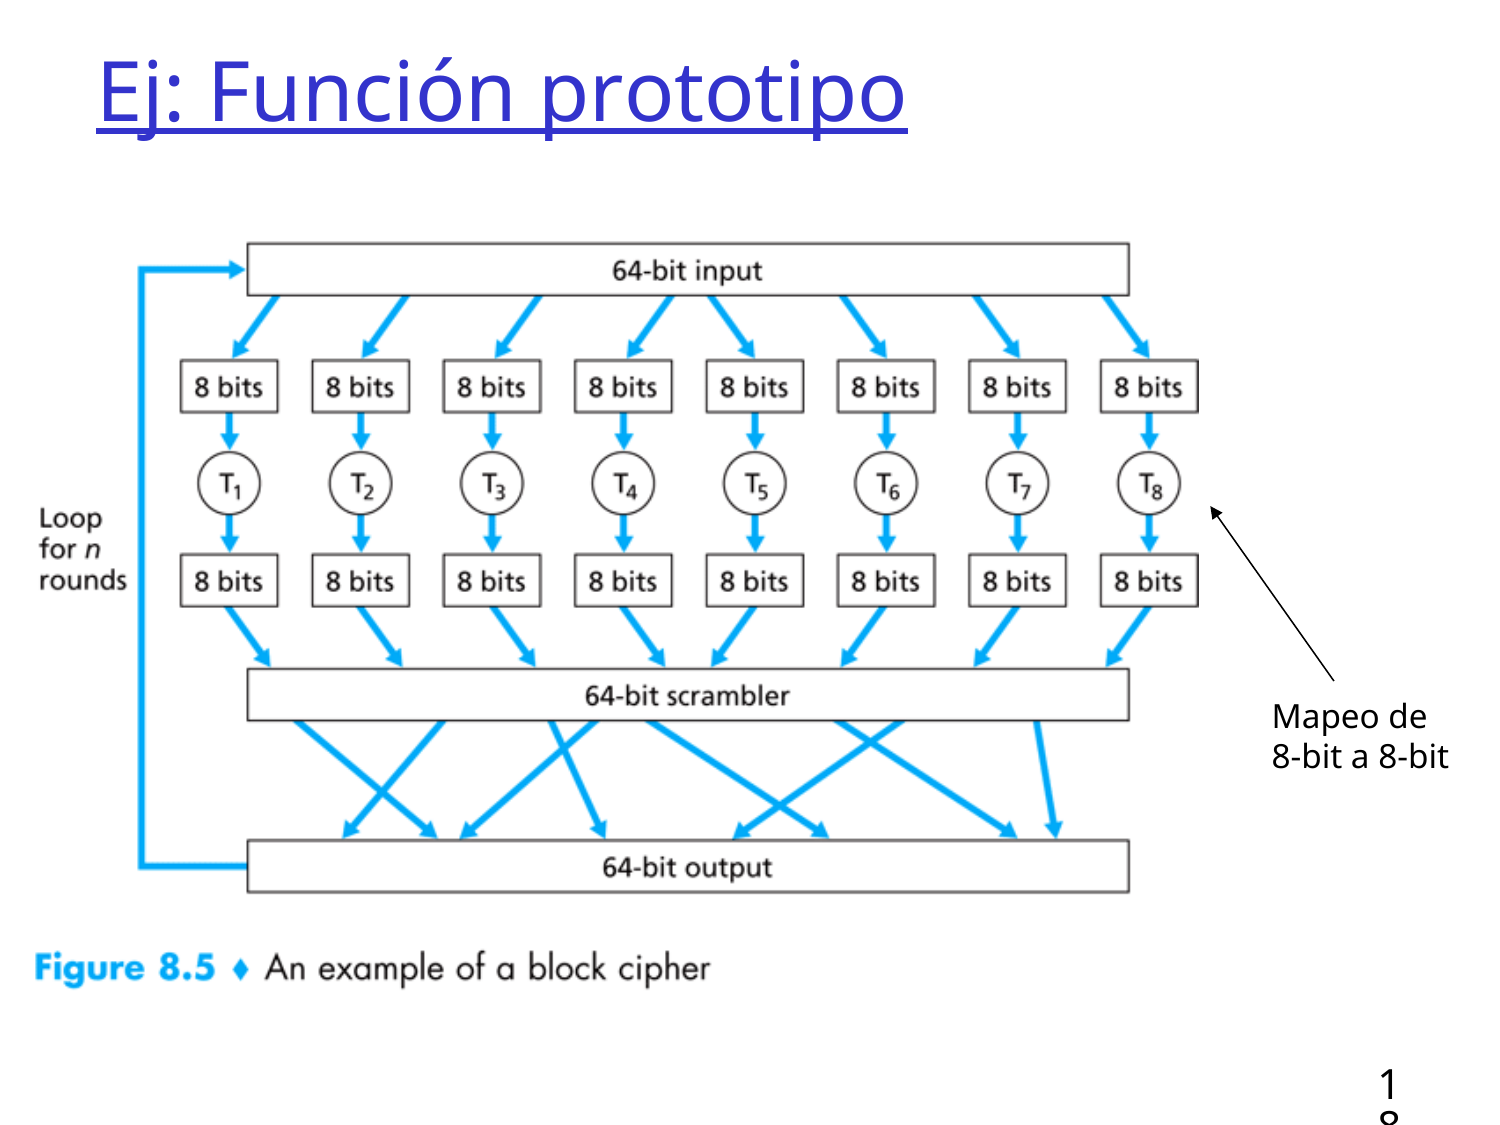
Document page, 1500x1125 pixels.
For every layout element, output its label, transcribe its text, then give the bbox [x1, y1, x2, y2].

title Ej: Función prototipo [80, 0, 1356, 178]
text_box Mapeo de 8-bit a 8-bit [1256, 687, 1465, 783]
picture [34, 240, 1199, 992]
